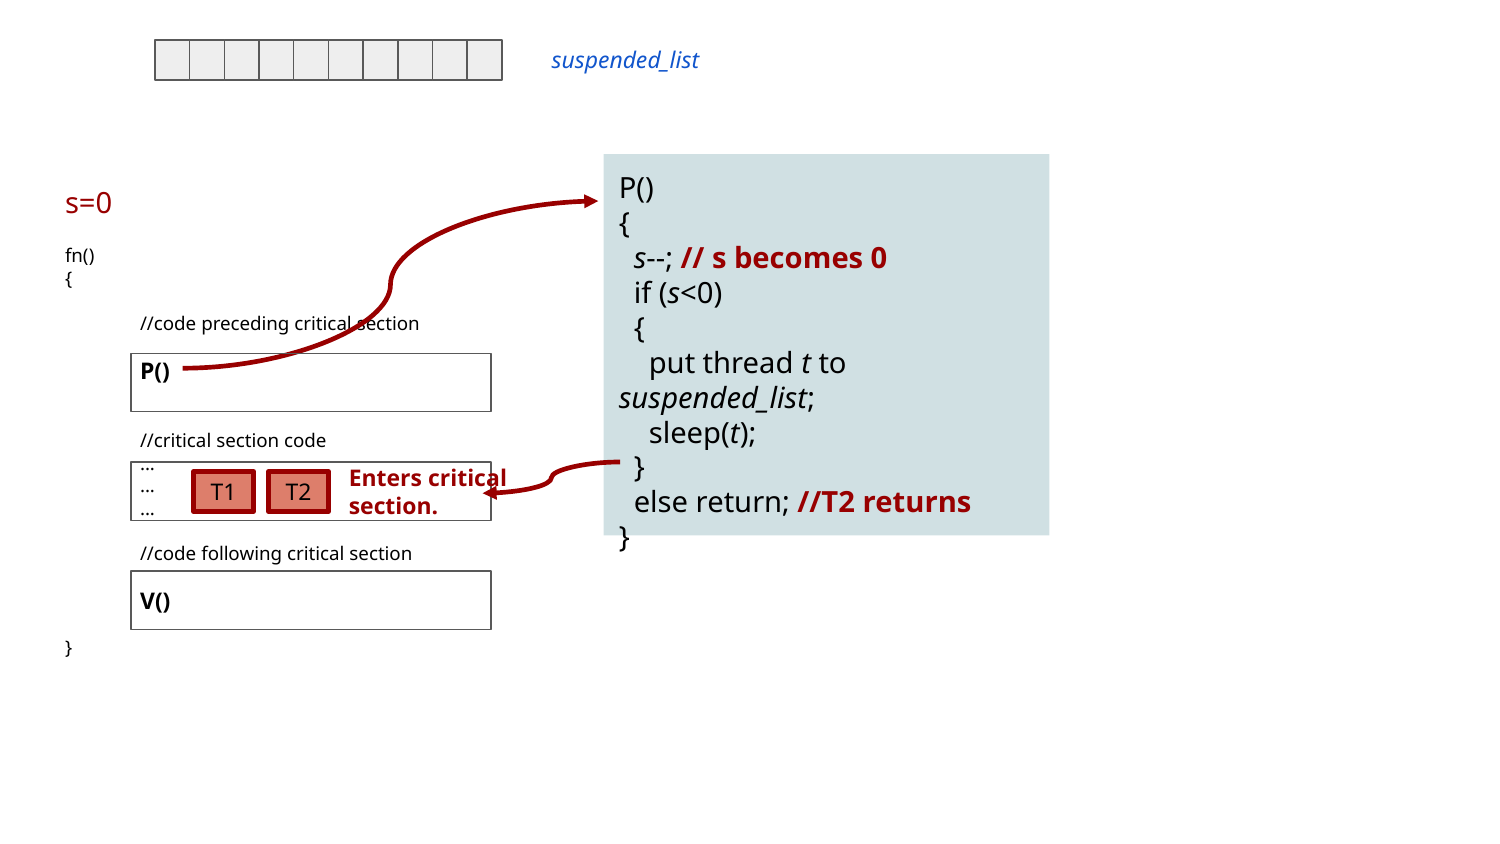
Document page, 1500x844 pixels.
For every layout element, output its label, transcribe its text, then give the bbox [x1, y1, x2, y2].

text_box fn() { //code preceding critical section P() //critical section code ... ... ... //code following critical section V() } [132, 354, 490, 411]
text_box P() { s--; // s becomes 0 if (s<0) { put thread t to suspended_list; sleep(t); } else return; //T2 returns } [603, 154, 1050, 536]
text_box s=0 [49, 182, 181, 223]
text_box T2 [268, 471, 329, 512]
text_box [154, 39, 502, 80]
text_box fn() { //code preceding critical section P() //critical section code ... ... ... //code following critical section V() } [49, 228, 592, 456]
text_box Enters critical section. [333, 462, 573, 521]
text_box suspended_list [536, 32, 832, 87]
text_box T1 [193, 471, 254, 512]
